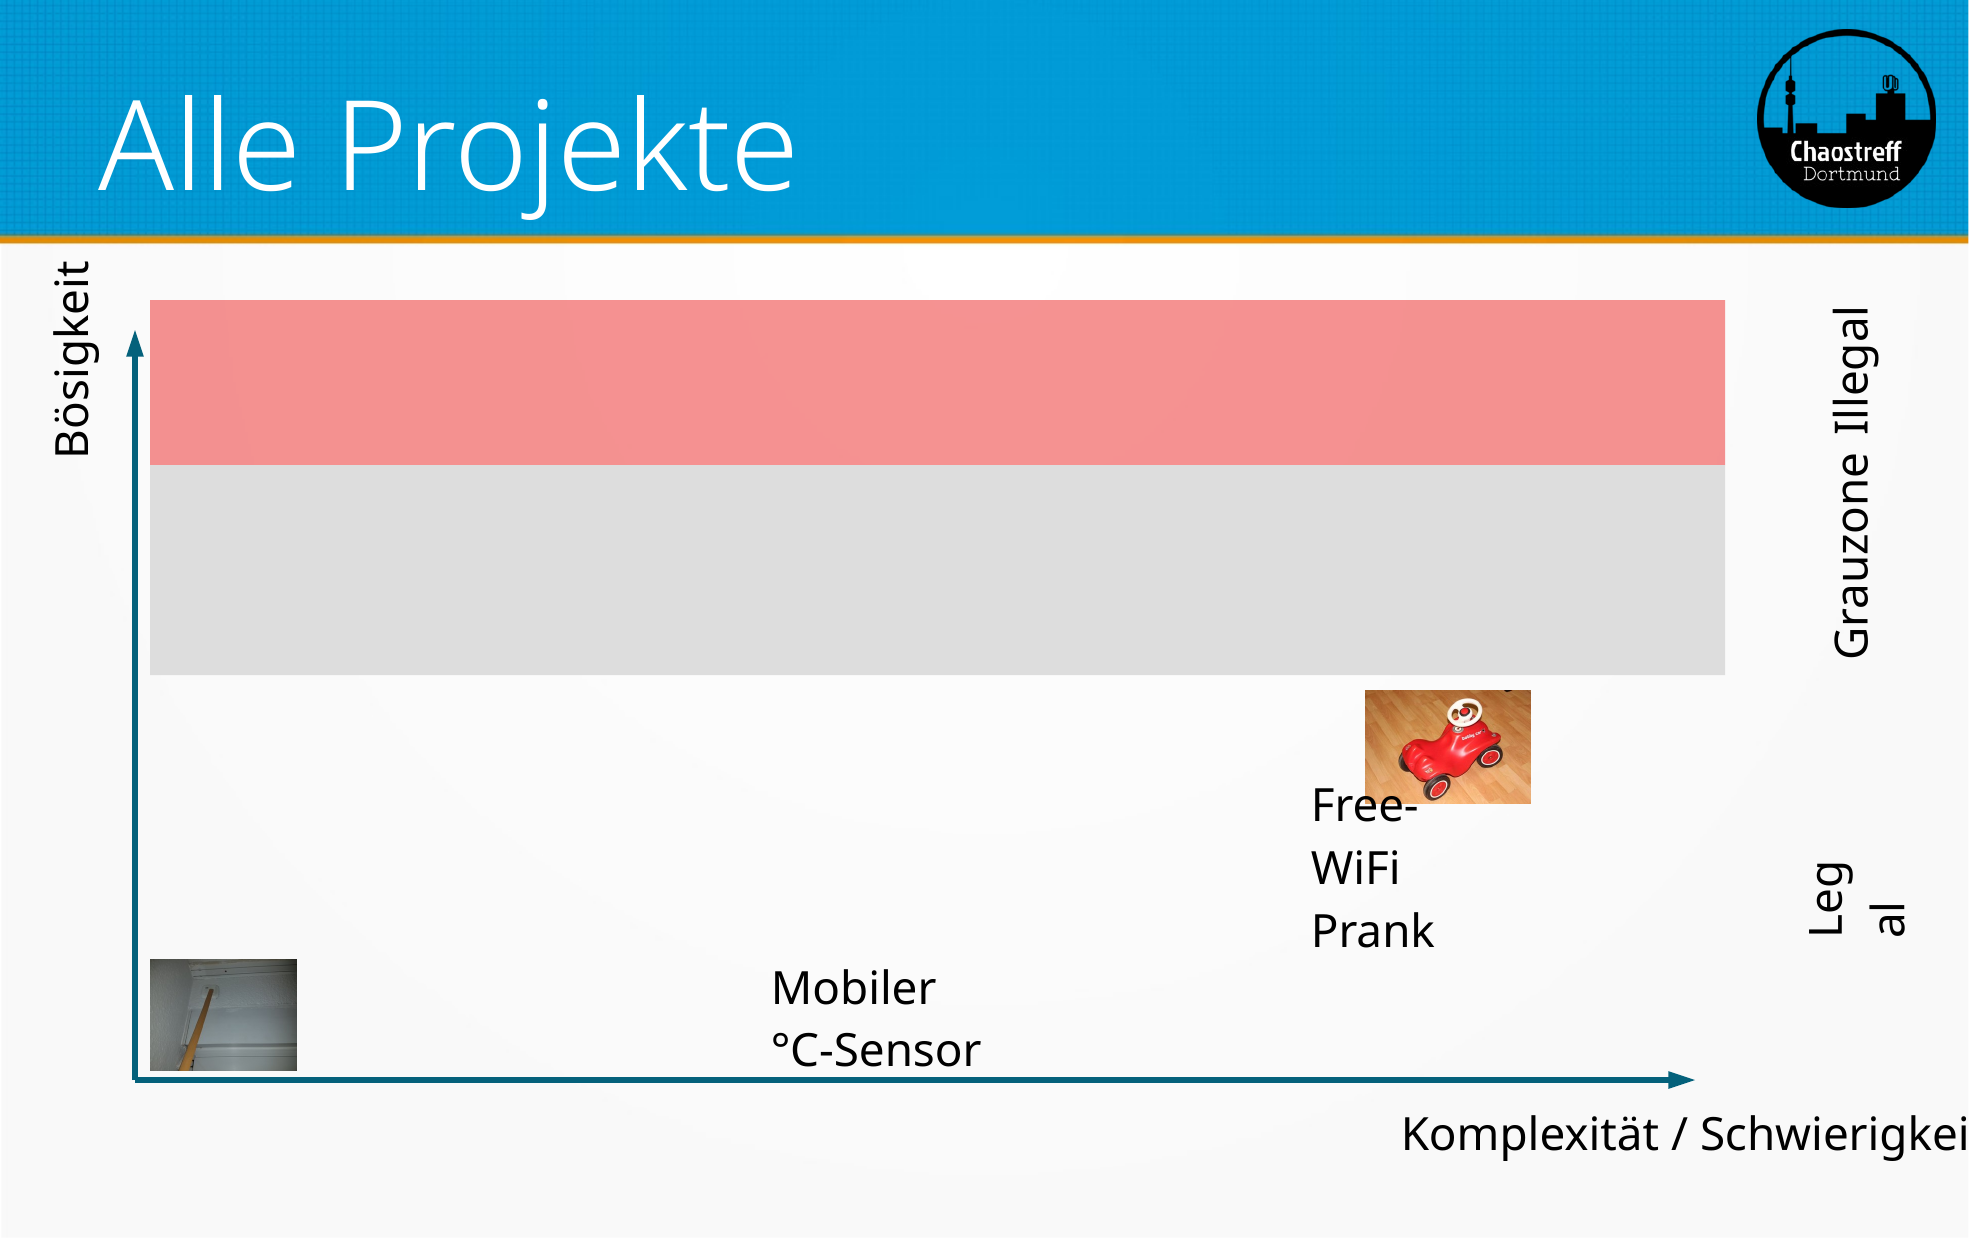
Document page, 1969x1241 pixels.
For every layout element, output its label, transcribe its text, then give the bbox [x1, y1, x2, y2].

picture [1870, 34, 1935, 204]
text_box Mobiler °C-Sensor [765, 925, 991, 1111]
title Alle Projekte [98, 19, 1870, 227]
text_box Legal [1820, 831, 1891, 945]
text_box Grauzone [1815, 472, 1885, 667]
text_box [150, 300, 1726, 676]
text_box Komplexität / Schwierigkeit [1395, 1097, 1969, 1168]
text_box Bösigkeit [35, 276, 106, 466]
picture [0, 233, 1969, 1241]
text_box Illegal [1815, 315, 1885, 442]
text_box Free-WiFi Prank [1305, 774, 1501, 959]
